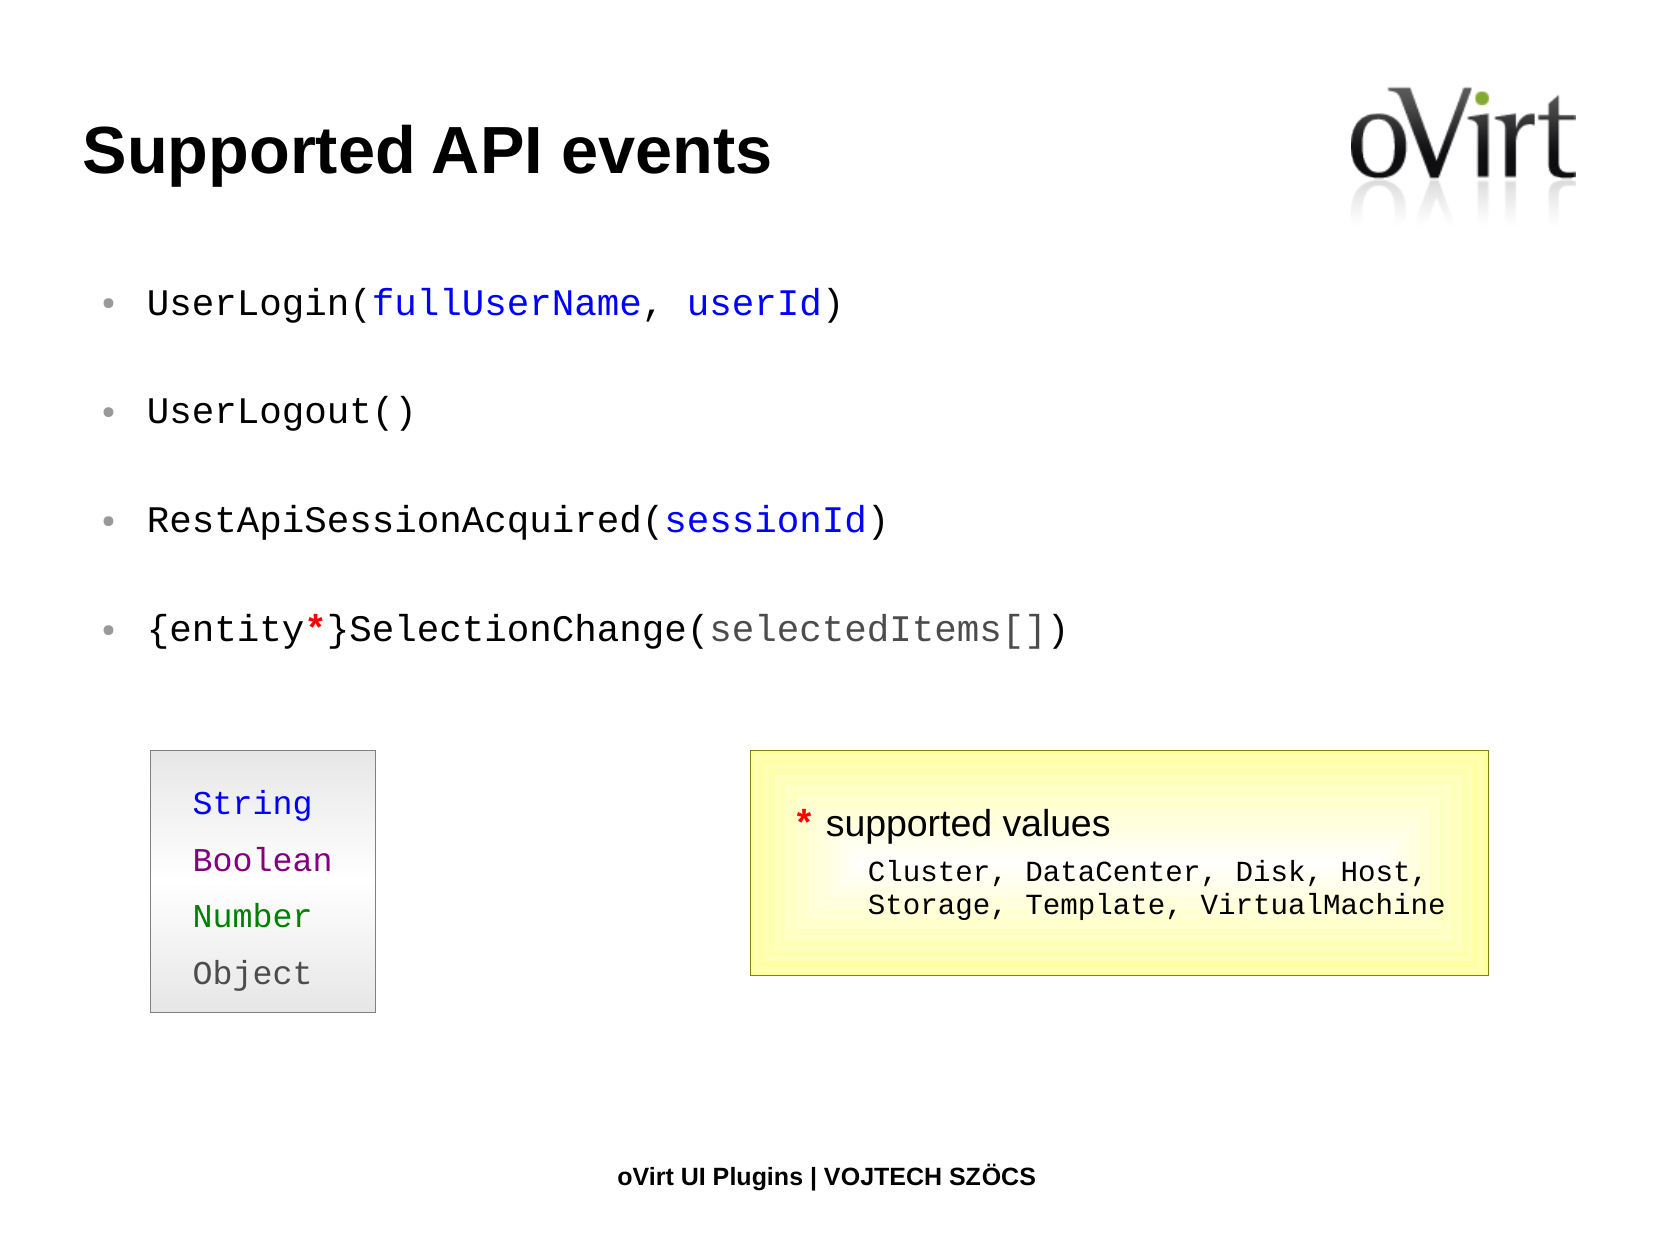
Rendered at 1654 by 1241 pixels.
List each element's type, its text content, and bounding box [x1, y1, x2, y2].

list UserLogin(fullUserName, userId) UserLogout() RestApiSessionAcquired(sessionId) {entity*}SelectionChange(selectedItems[]) [86, 262, 1576, 1051]
title Supported API events [82, 37, 1303, 226]
text_box String Boolean Number Object [150, 750, 376, 1013]
picture [1351, 79, 1576, 228]
text_box * supported values Cluster, DataCenter, Disk, Host, Storage, Template, VirtualMachine [750, 750, 1489, 976]
